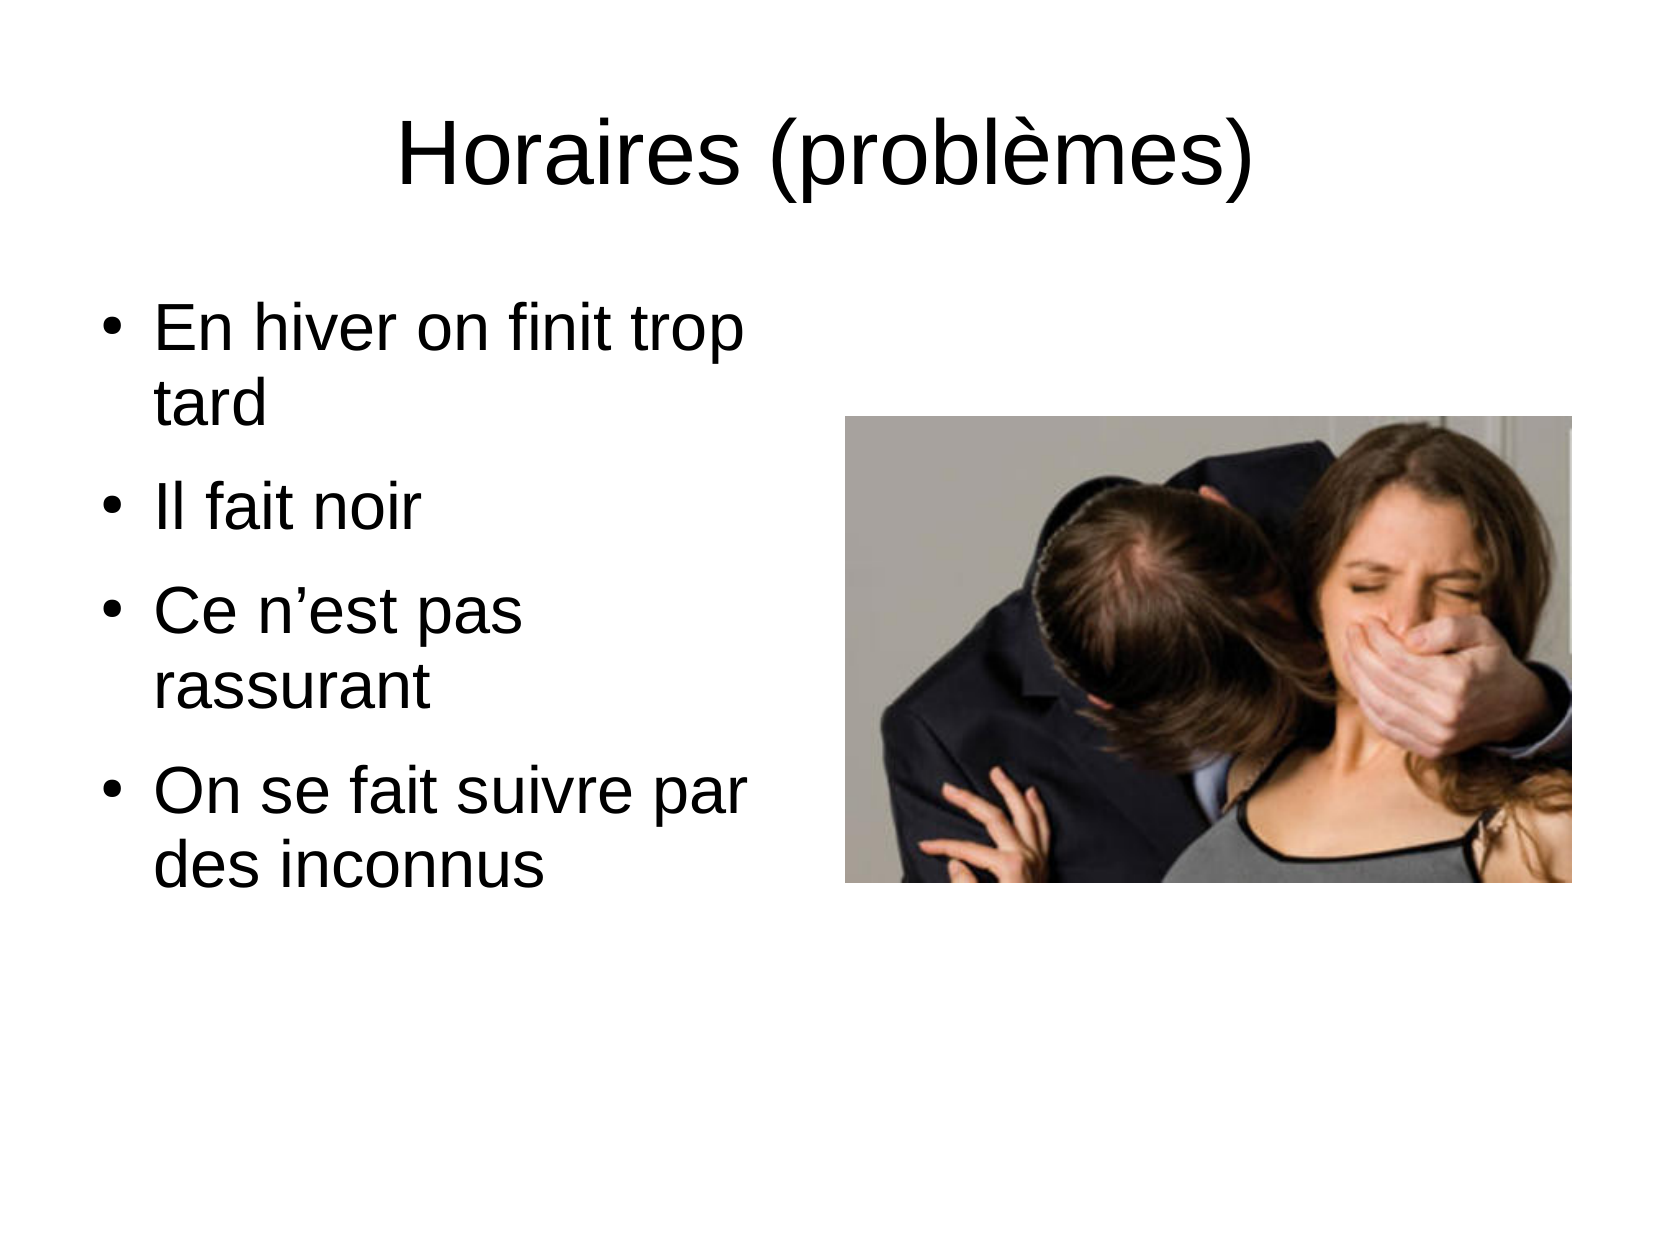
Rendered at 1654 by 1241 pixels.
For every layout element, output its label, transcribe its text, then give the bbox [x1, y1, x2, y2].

list En hiver on finit trop tard Il fait noir Ce n’est pas rassurant On se fait suivre par des inconnus [82, 290, 809, 1010]
title Horaires (problèmes) [82, 49, 1571, 257]
picture [845, 416, 1572, 883]
